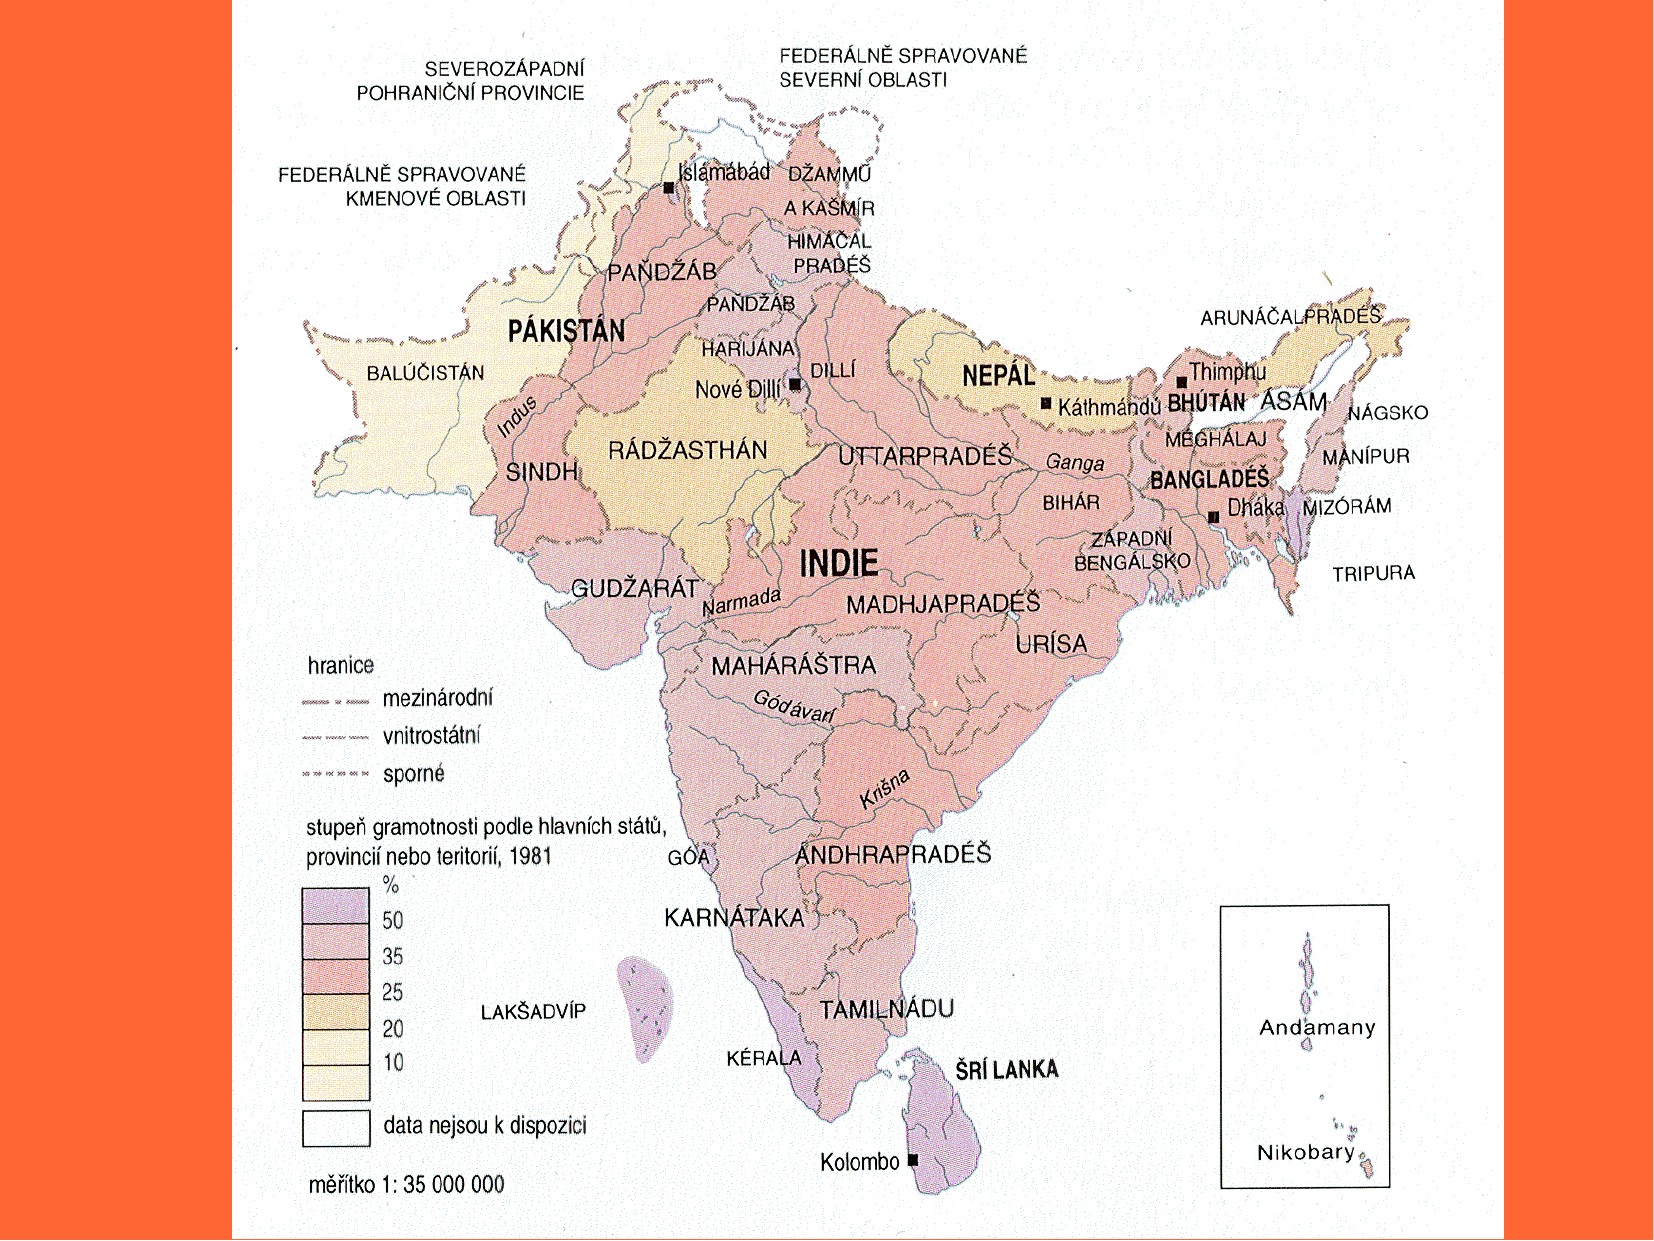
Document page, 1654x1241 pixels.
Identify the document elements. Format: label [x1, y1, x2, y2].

picture [232, 0, 1504, 1239]
